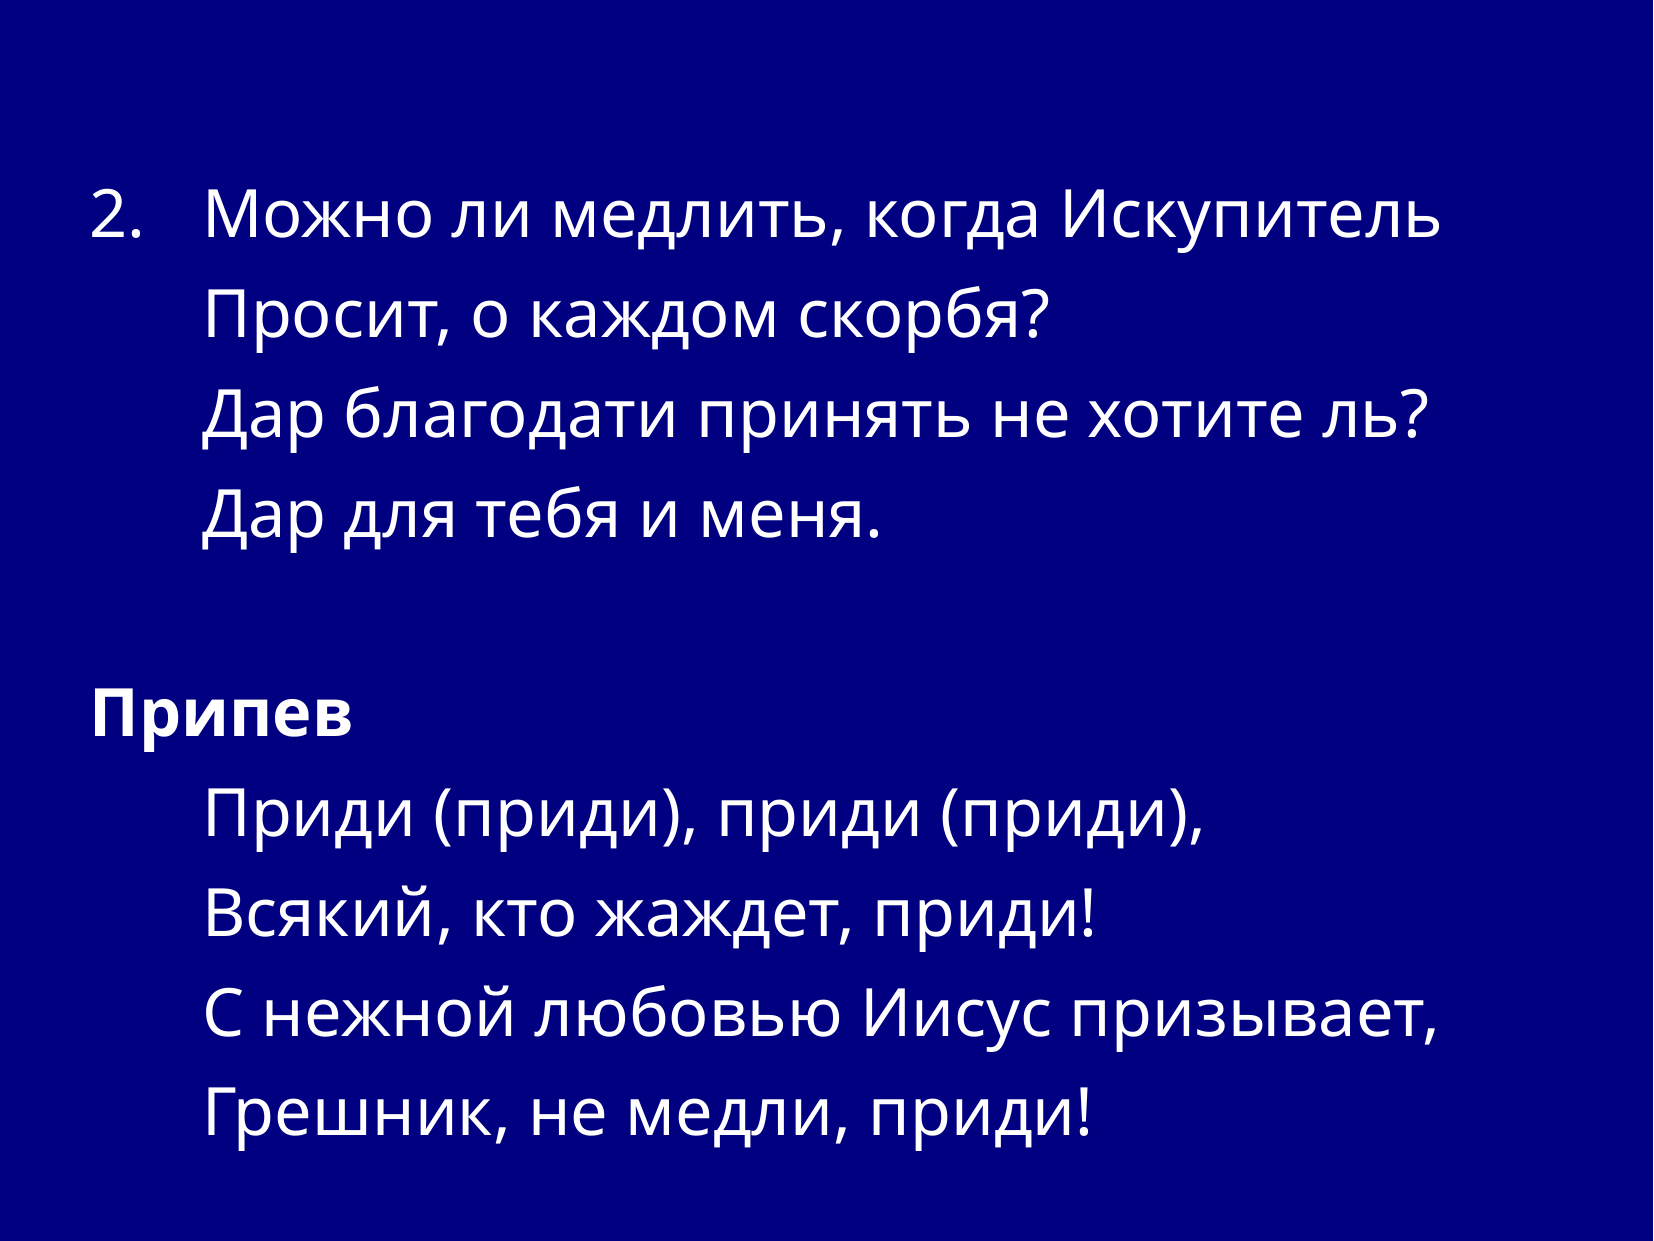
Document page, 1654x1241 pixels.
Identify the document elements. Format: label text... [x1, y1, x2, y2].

text_box 2. Можно ли медлить, когда Искупитель Просит, о каждом скорбя? Дар благодати принять не хотите ль? Дар для тебя и меня. Припев Приди (приди), приди (приди), Всякий, кто жаждет, приди! С нежной любовью Иисус призывает, Грешник, не медли, приди! [75, 150, 1576, 1163]
